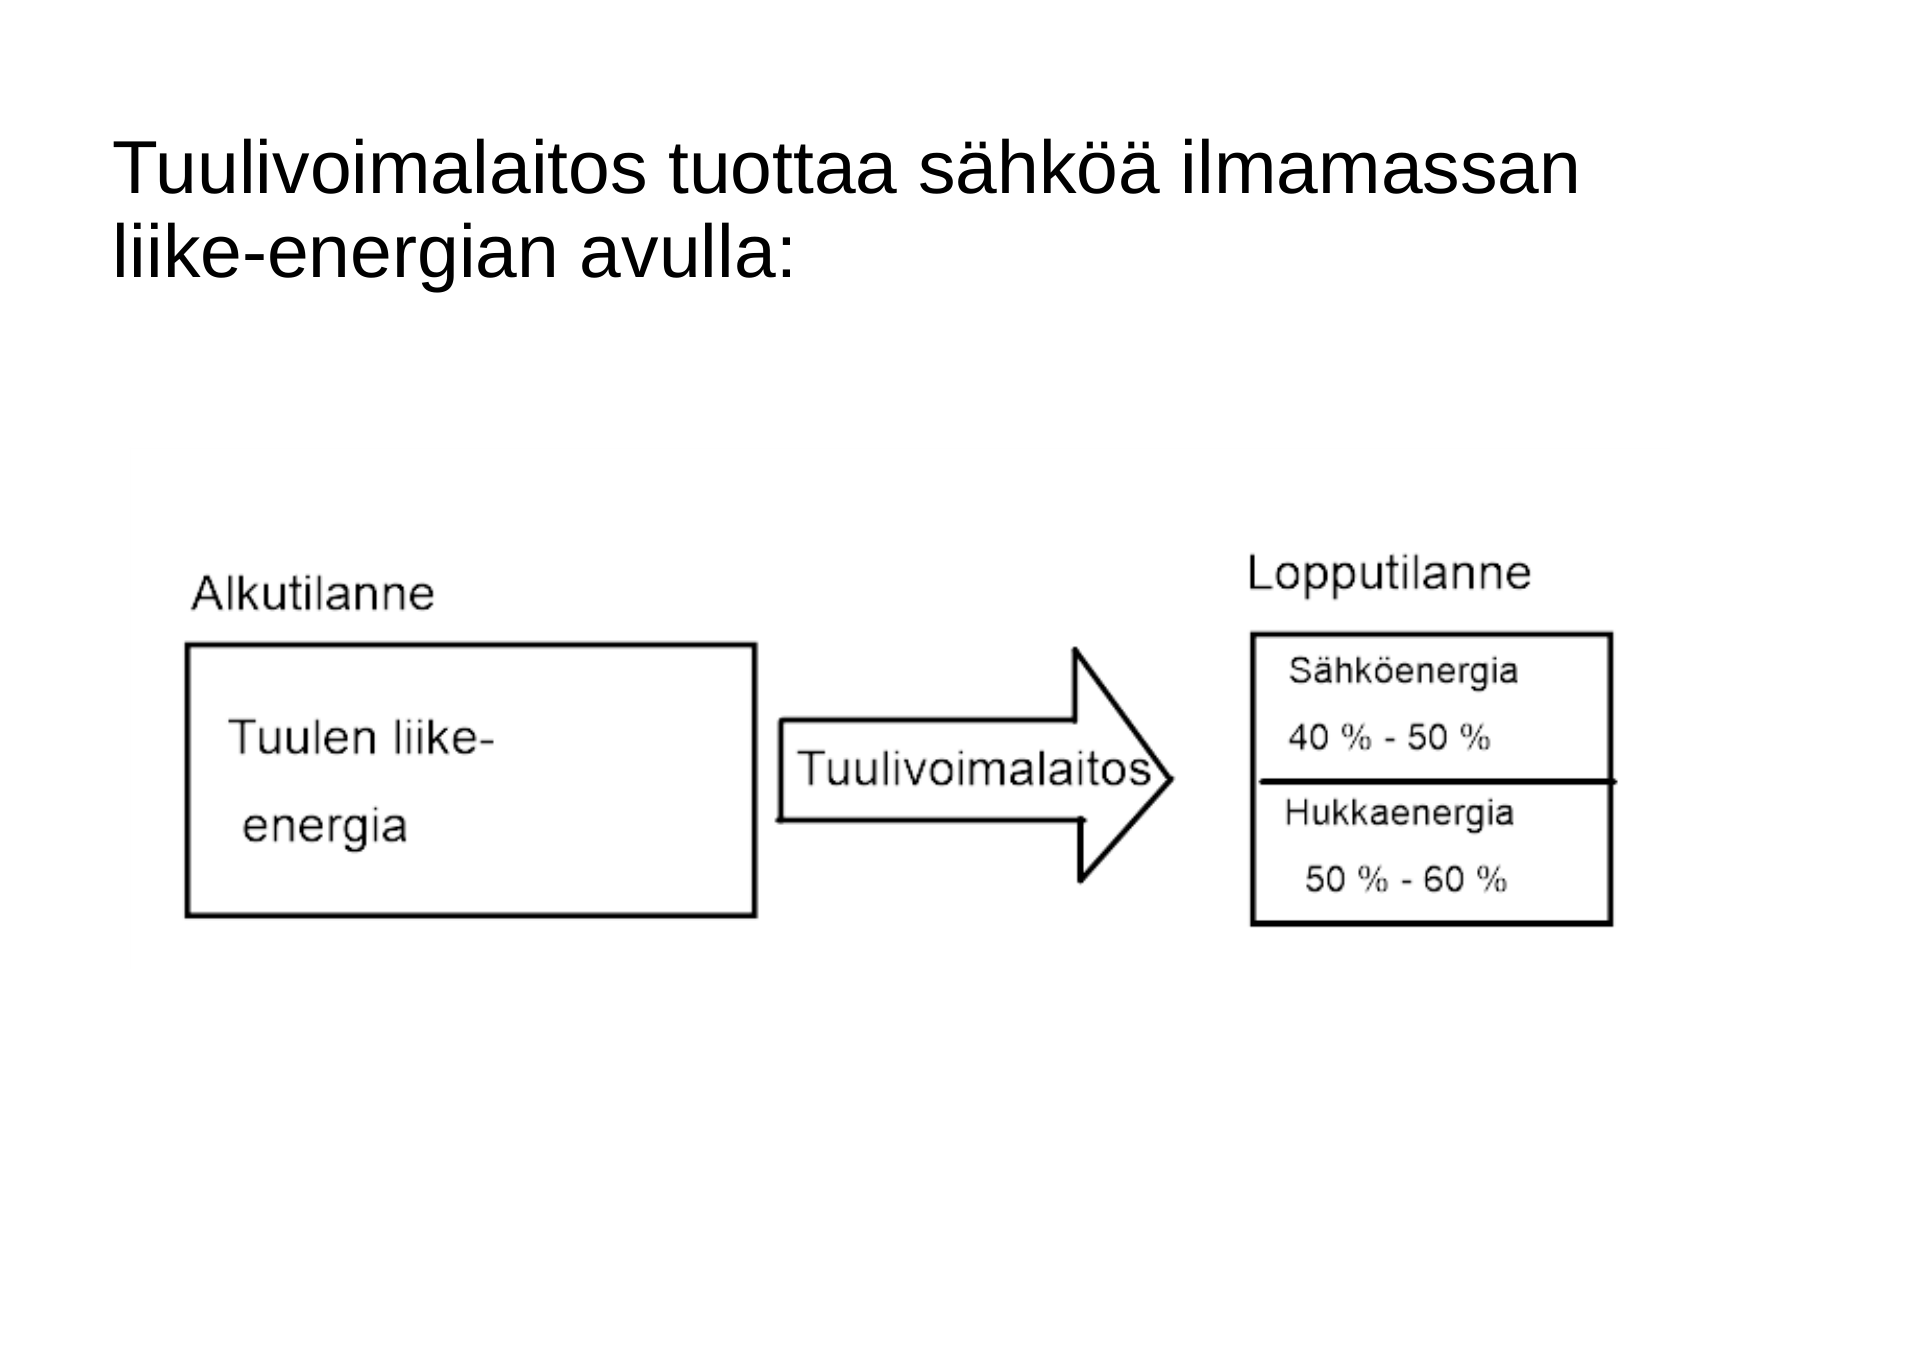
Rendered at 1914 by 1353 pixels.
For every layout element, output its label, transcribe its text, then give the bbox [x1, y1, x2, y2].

text_box Tuulivoimalaitos tuottaa sähköä ilmamassan liike-energian avulla: [98, 118, 1619, 301]
picture [129, 447, 1670, 969]
